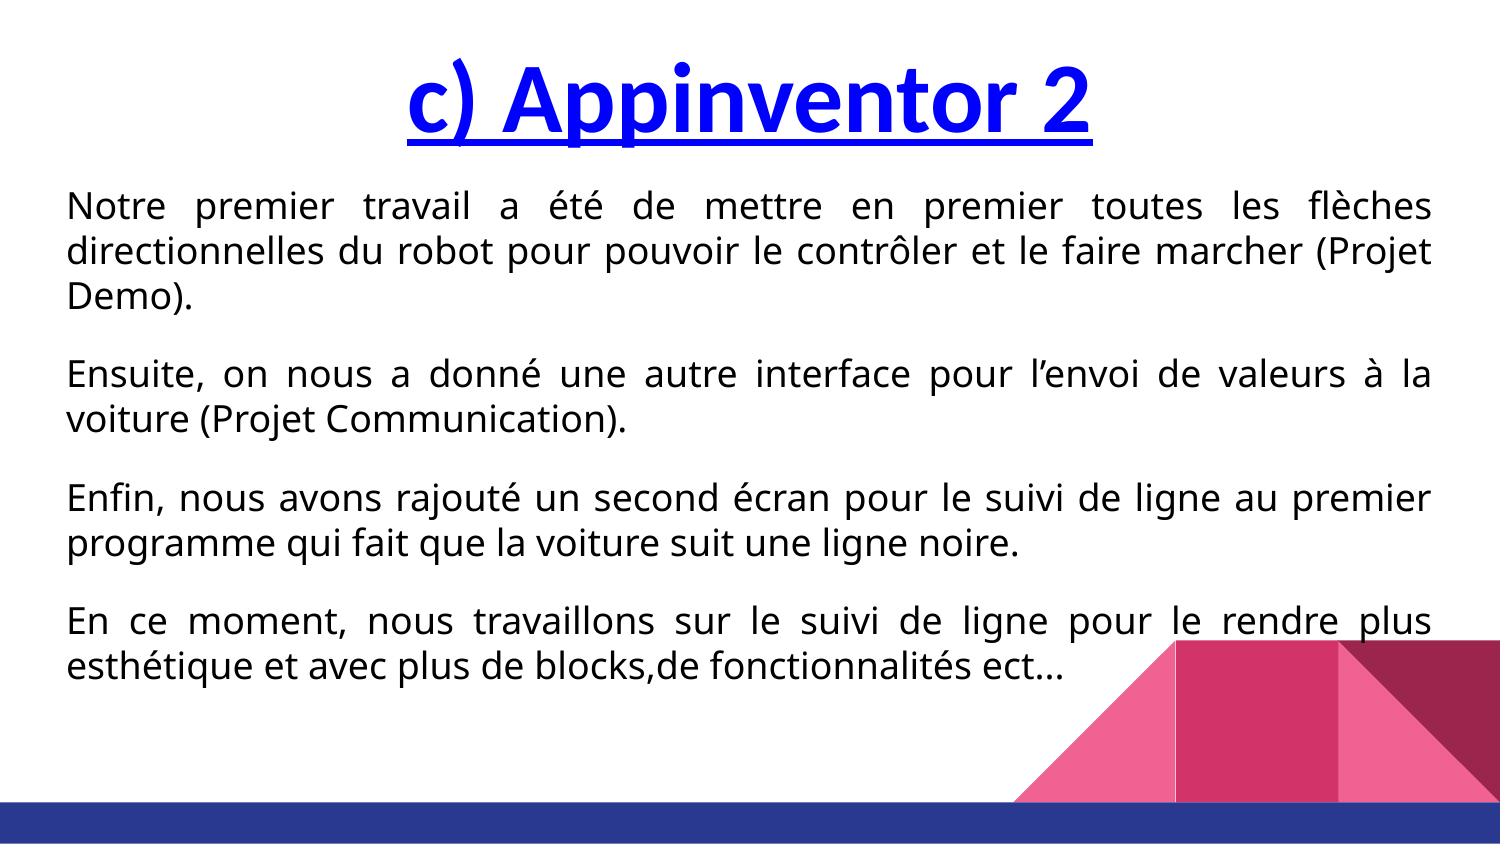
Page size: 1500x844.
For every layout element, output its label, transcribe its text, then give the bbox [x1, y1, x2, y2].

title c) Appinventor 2 [51, 0, 1449, 166]
list Notre premier travail a été de mettre en premier toutes les flèches directionnelles du robot pour pouvoir le contrôler et le faire marcher (Projet Demo). Ensuite, on nous a donné une autre interface pour l’envoi de valeurs à la voiture (Projet Communication). Enfin, nous avons rajouté un second écran pour le suivi de ligne au premier programme qui fait que la voiture suit une ligne noire. En ce moment, nous travaillons sur le suivi de ligne pour le rendre plus esthétique et avec plus de blocks,de fonctionnalités ect... [51, 166, 1449, 758]
